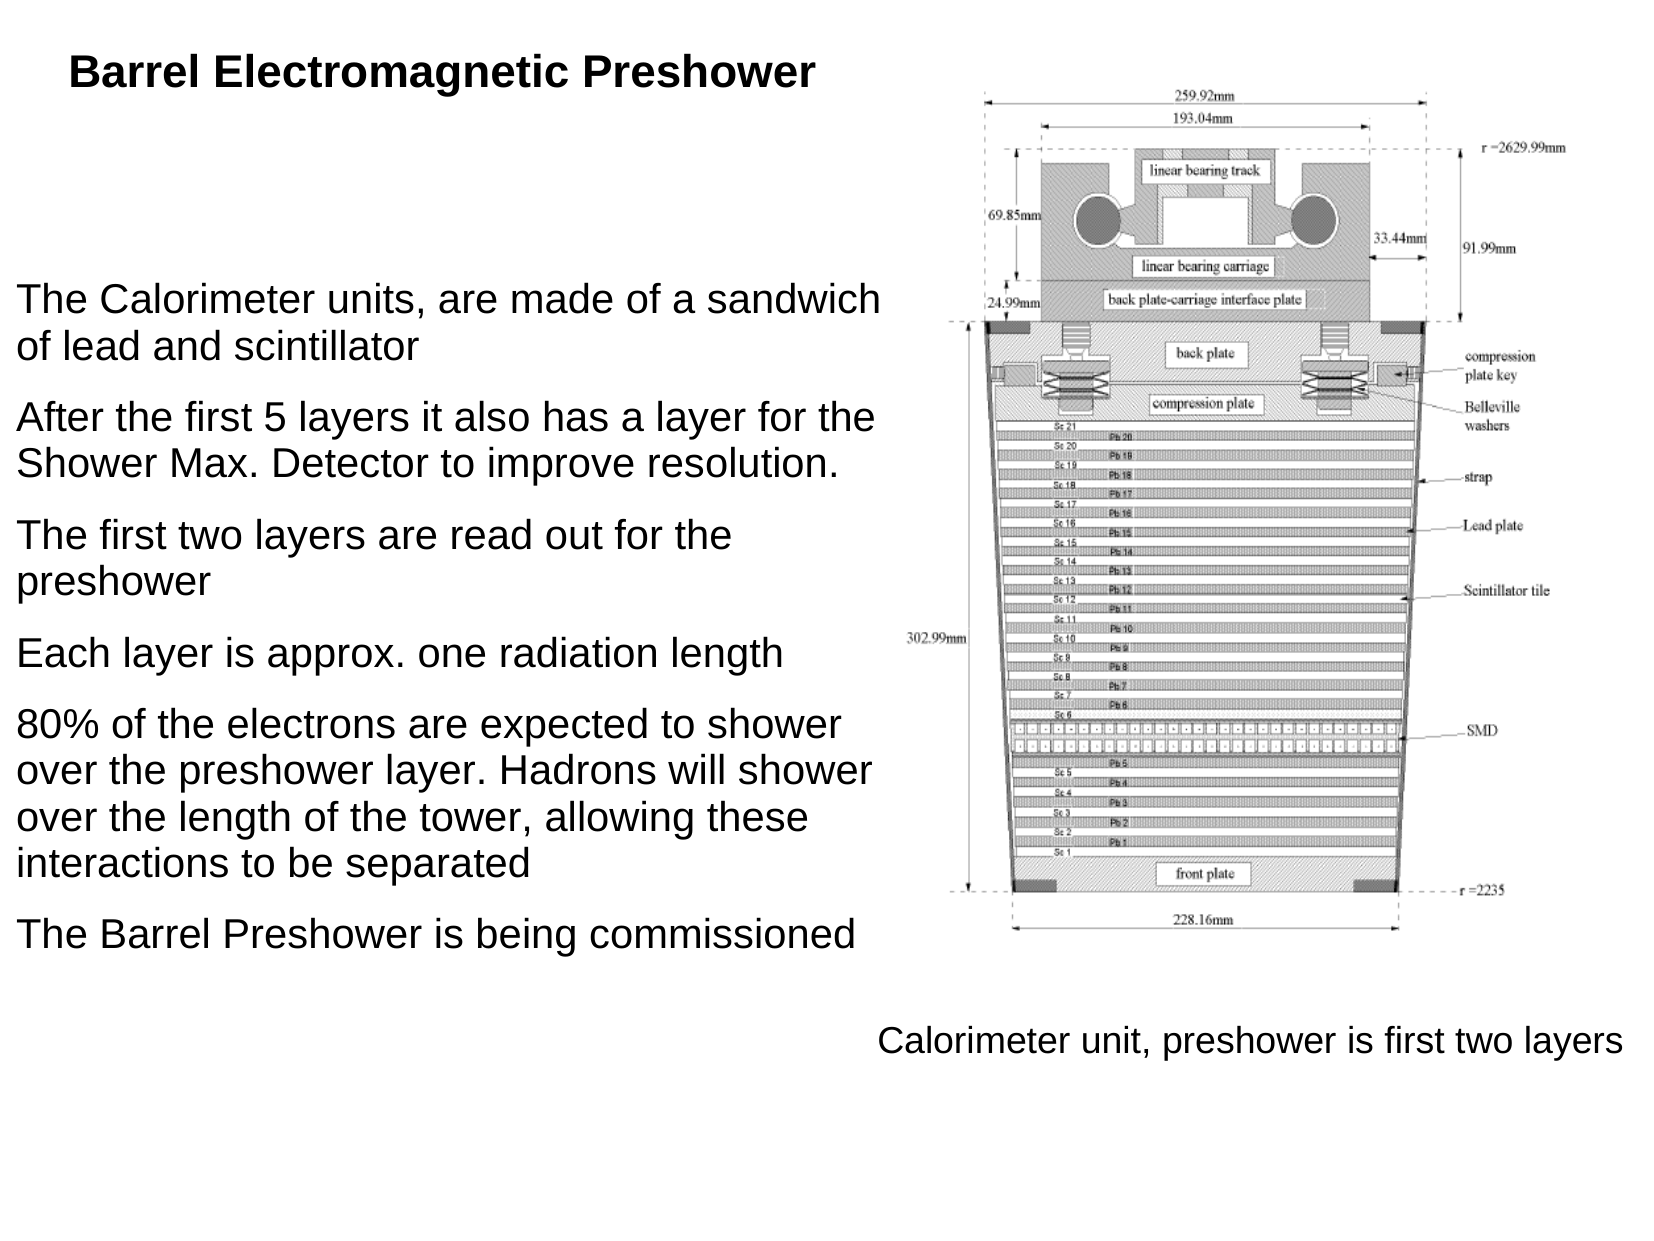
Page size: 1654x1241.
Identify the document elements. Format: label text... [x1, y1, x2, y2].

picture [900, 74, 1576, 938]
text_box The Calorimeter units, are made of a sandwich of lead and scintillator After the first 5 layers it also has a layer for the Shower Max. Detector to improve resolution. The first two layers are read out for the preshower Each layer is approx. one radiation length 80% of the electrons are expected to shower over the preshower layer. Hadrons will shower over the length of the tower, allowing these interactions to be separated The Barrel Preshower is being commissioned [1, 268, 901, 1084]
text_box Calorimeter unit, preshower is first two layers [901, 1012, 1654, 1074]
text_box Barrel Electromagnetic Preshower [53, 38, 1013, 113]
